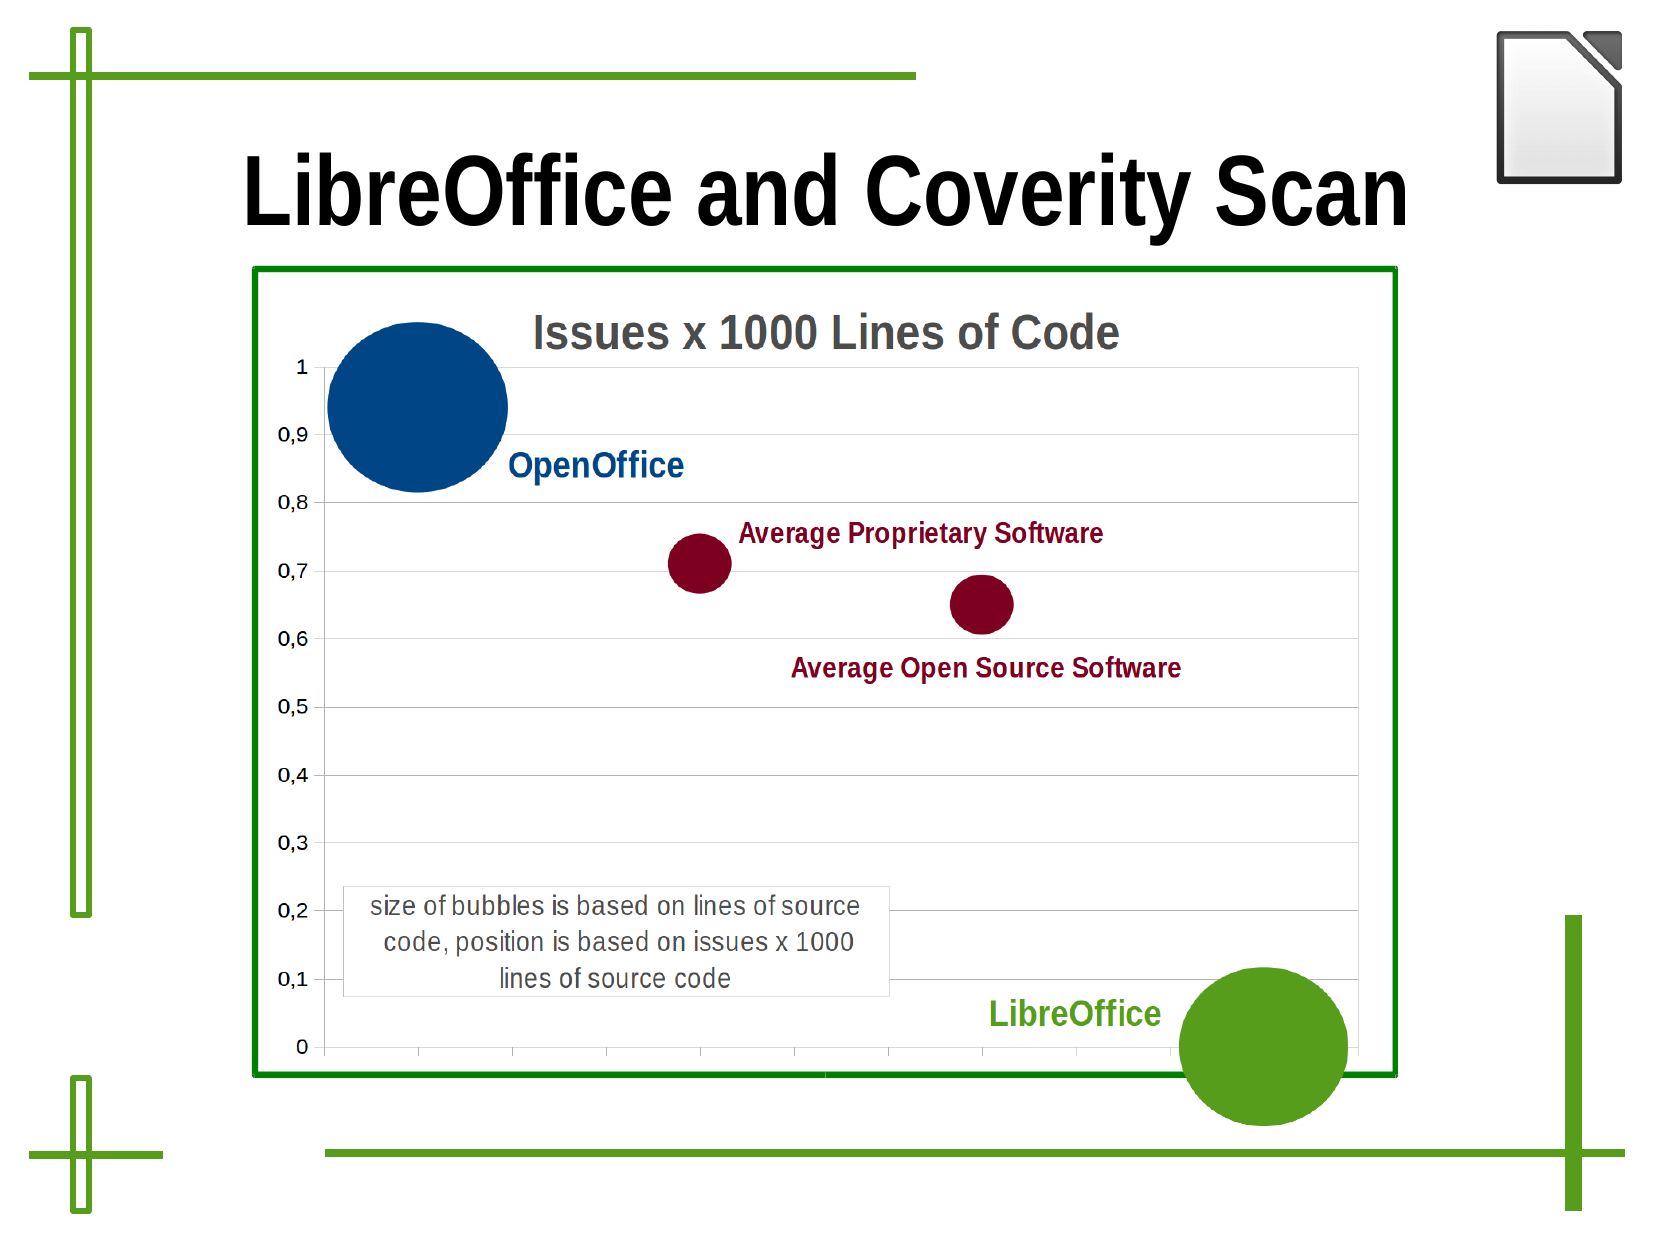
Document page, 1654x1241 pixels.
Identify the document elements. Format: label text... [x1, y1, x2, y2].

title LibreOffice and Coverity Scan [118, 118, 1536, 260]
picture [1494, 29, 1624, 186]
picture [251, 265, 1398, 1126]
